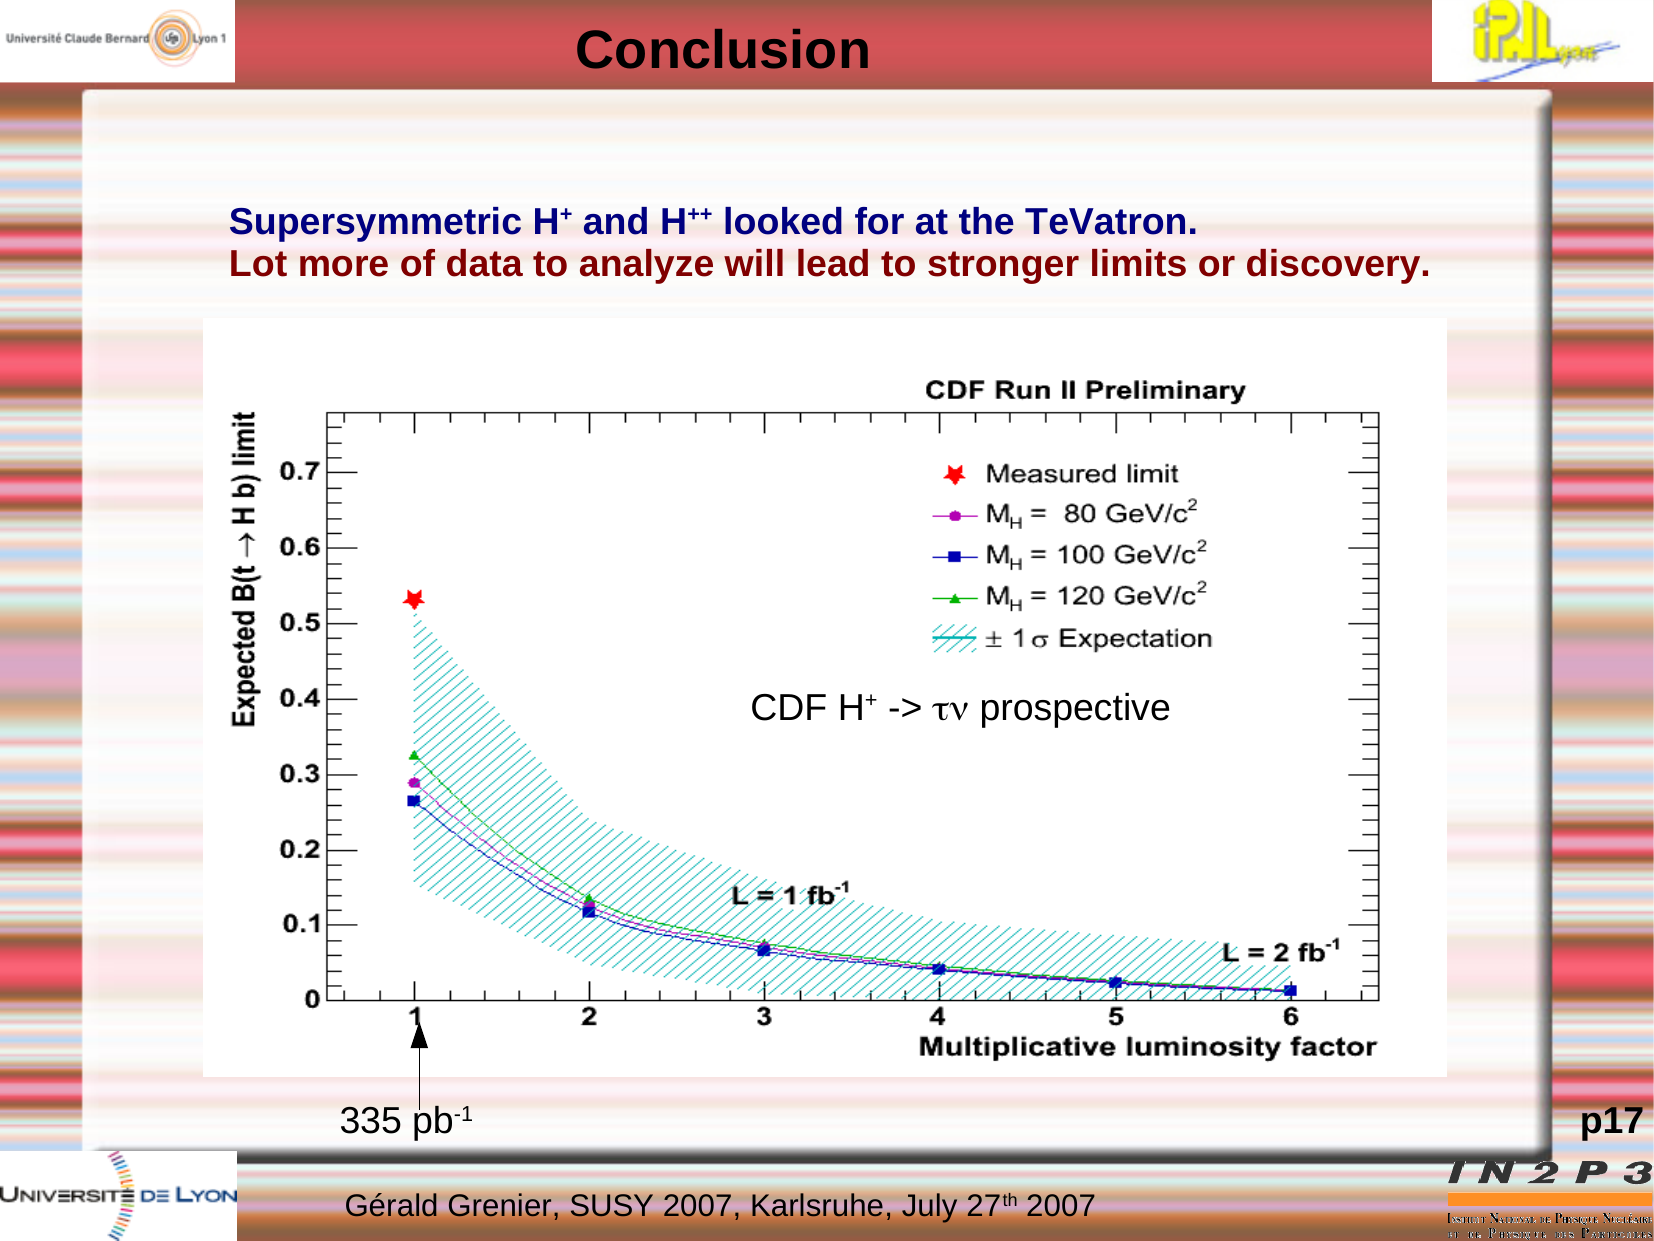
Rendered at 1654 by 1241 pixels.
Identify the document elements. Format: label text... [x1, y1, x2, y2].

text_box 335 pb-1 [324, 1092, 488, 1151]
text_box Conclusion [561, 11, 887, 89]
picture [0, 0, 1654, 1241]
text_box CDF H+ -> tn prospective [735, 679, 1187, 740]
text_box Supersymmetric H+ and H++ looked for at the TeVatron. Lot more of data to analyze will lead to stronger limits or discovery. [214, 192, 1447, 296]
